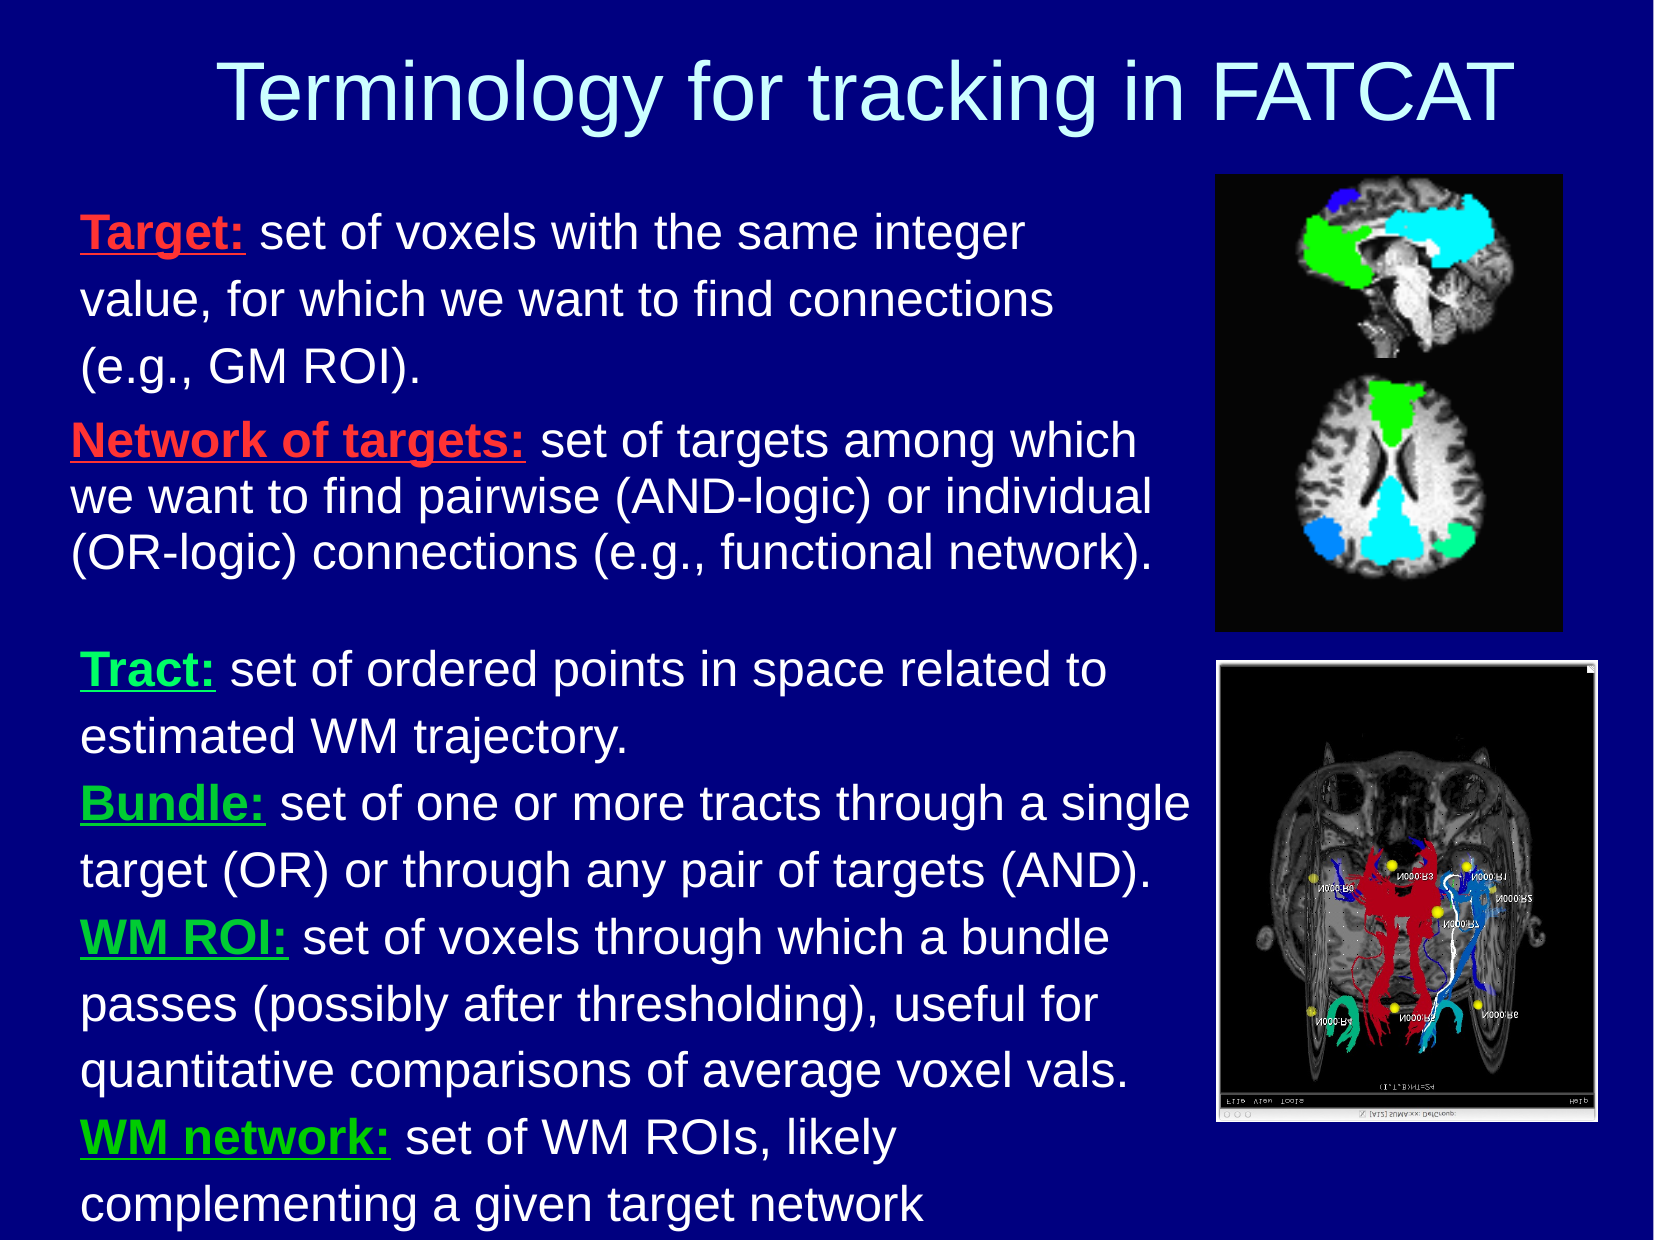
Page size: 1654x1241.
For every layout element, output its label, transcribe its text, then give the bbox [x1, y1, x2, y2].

title Terminology for tracking in FATCAT [106, 23, 1627, 160]
text_box Target: set of voxels with the same integer value, for which we want to find connections (e.g., GM ROI). [64, 186, 1126, 405]
text_box Tract: set of ordered points in space related to estimated WM trajectory. Bundle: set of one or more tracts through a single target (OR) or through any pair of targets (AND). WM ROI: set of voxels through which a bundle passes (possibly after thresholding), useful for quantitative comparisons of average voxel vals. WM network: set of WM ROIs, likely complementing a given target network [64, 623, 1217, 1229]
picture [1217, 660, 1598, 1122]
text_box Network of targets: set of targets among which we want to find pairwise (AND-logic) or individual (OR-logic) connections (e.g., functional network). [55, 405, 1184, 610]
picture [1215, 174, 1563, 632]
